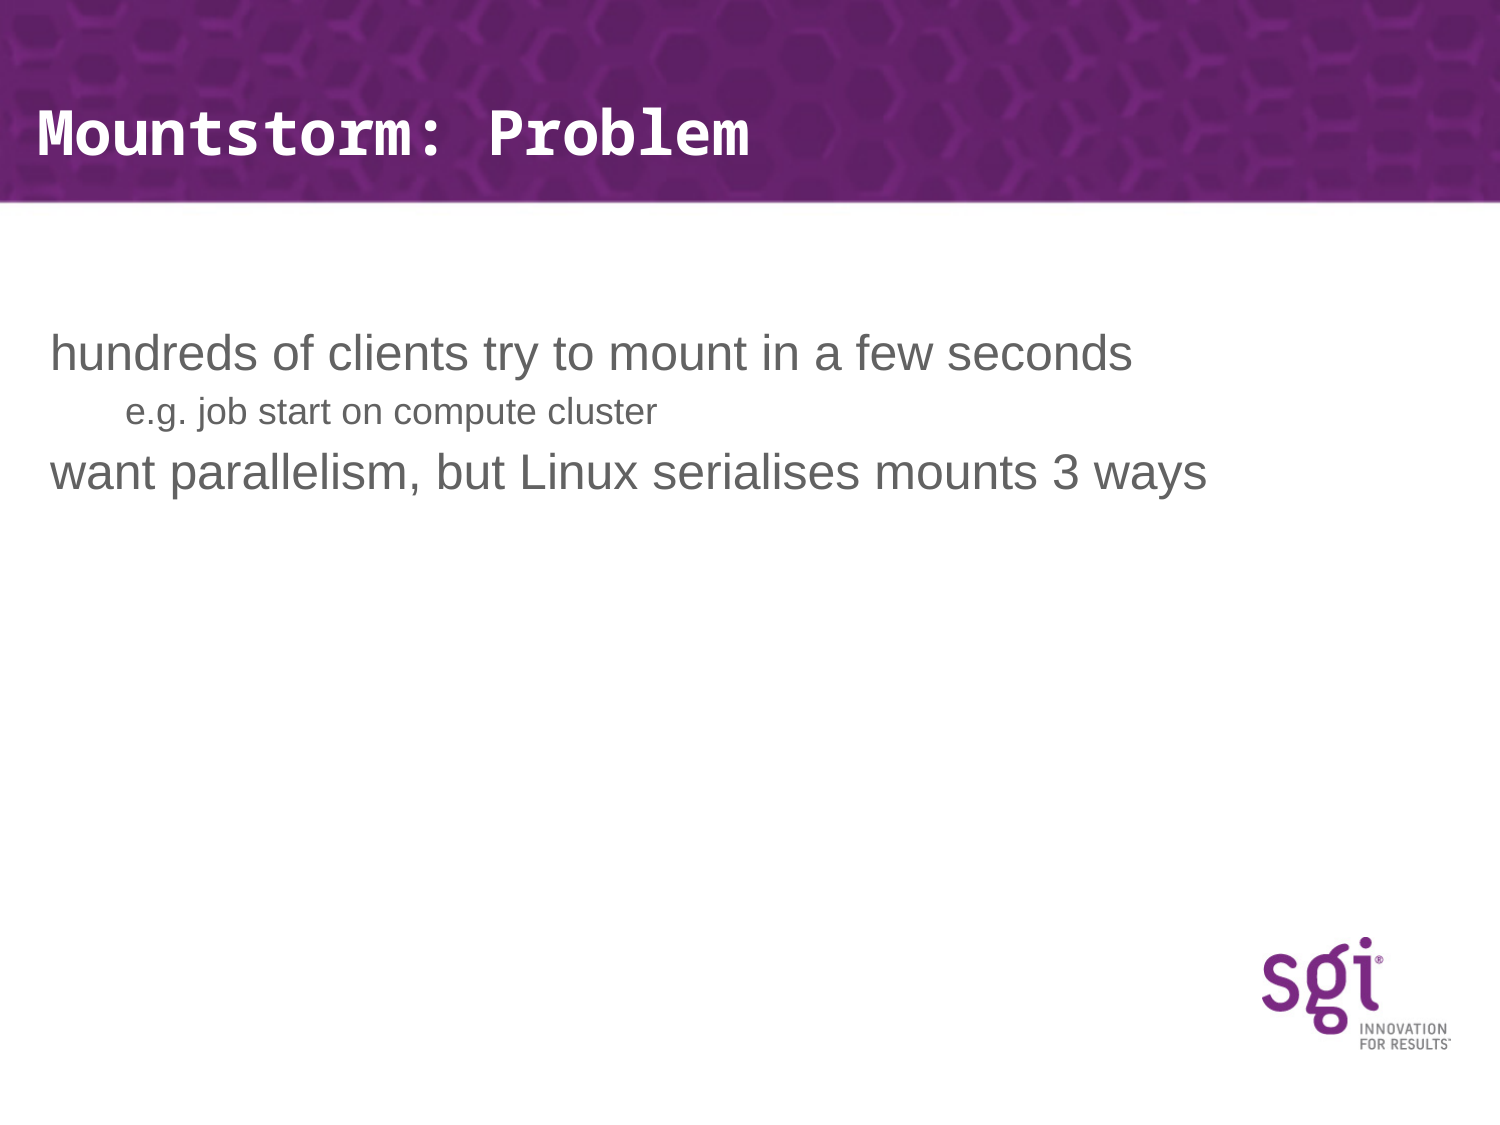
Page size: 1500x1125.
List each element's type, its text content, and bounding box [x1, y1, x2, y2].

list hundreds of clients try to mount in a few seconds e.g. job start on compute cluster want parallelism, but Linux serialises mounts 3 ways [50, 324, 1326, 848]
picture [0, 0, 1500, 1050]
title Mountstorm: Problem [37, 37, 1313, 226]
